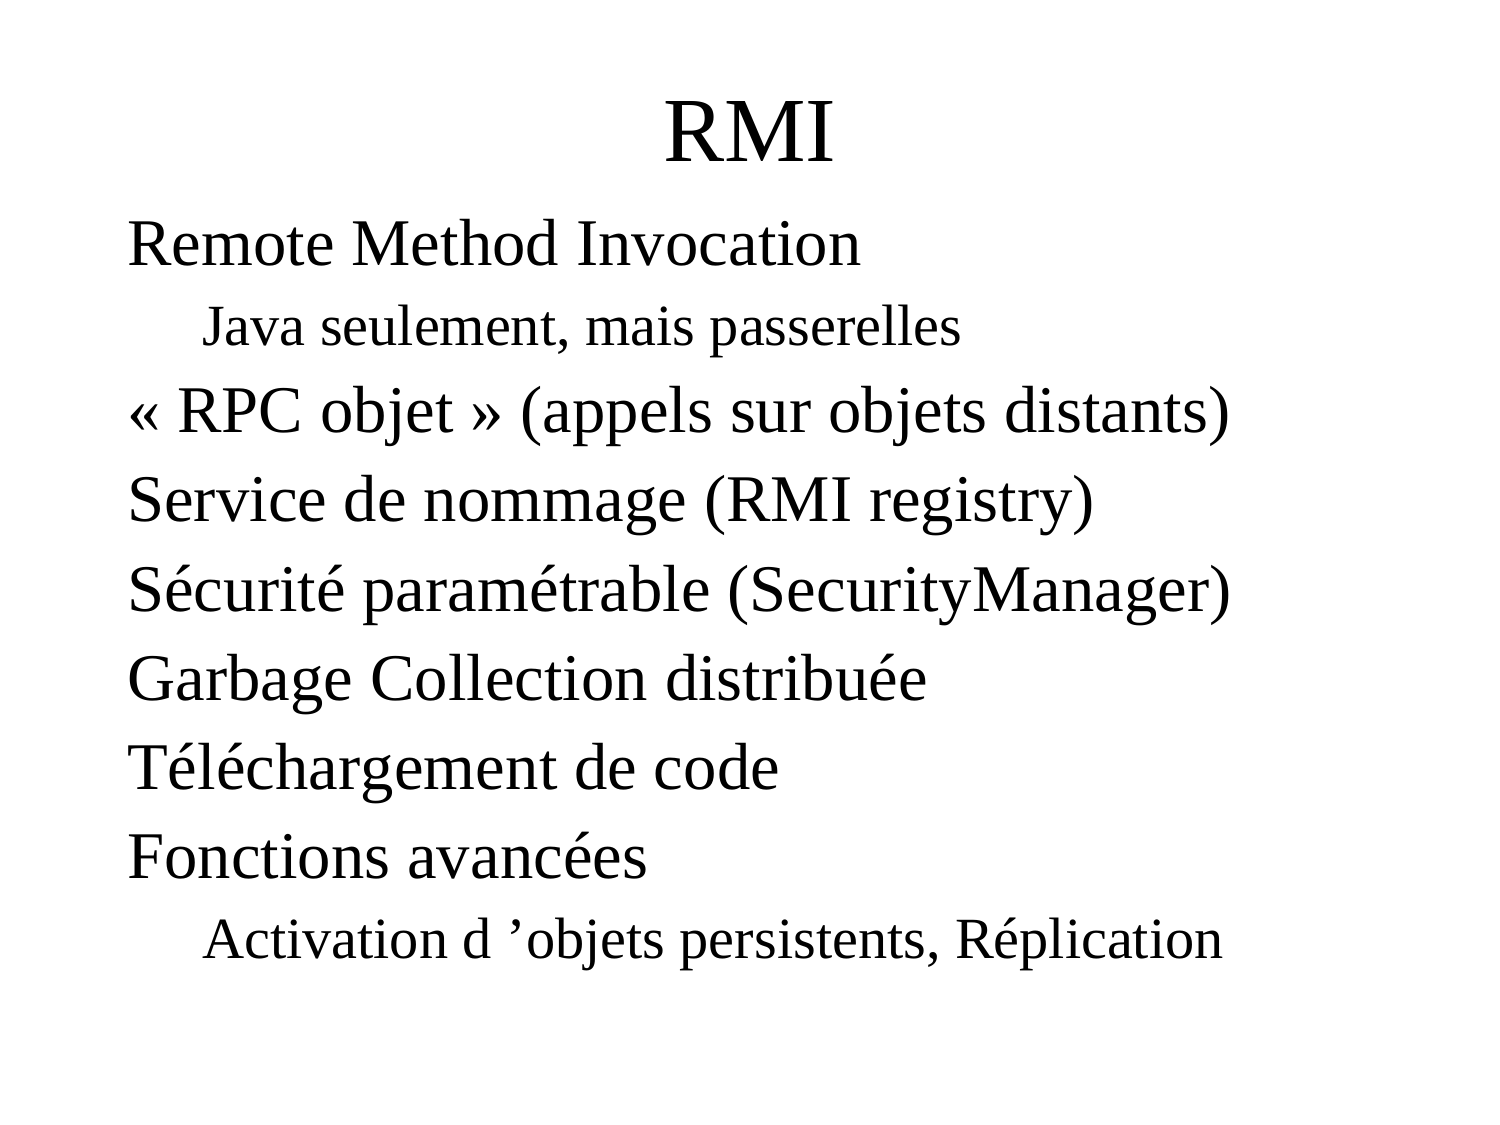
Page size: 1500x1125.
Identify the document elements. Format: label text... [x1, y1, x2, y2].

title RMI [112, 37, 1388, 200]
list Remote Method Invocation Java seulement, mais passerelles « RPC objet » (appels sur objets distants) Service de nommage (RMI registry) Sécurité paramétrable (SecurityManager) Garbage Collection distribuée Téléchargement de code Fonctions avancées Activation d ’objets persistents, Réplication [112, 200, 1388, 1055]
